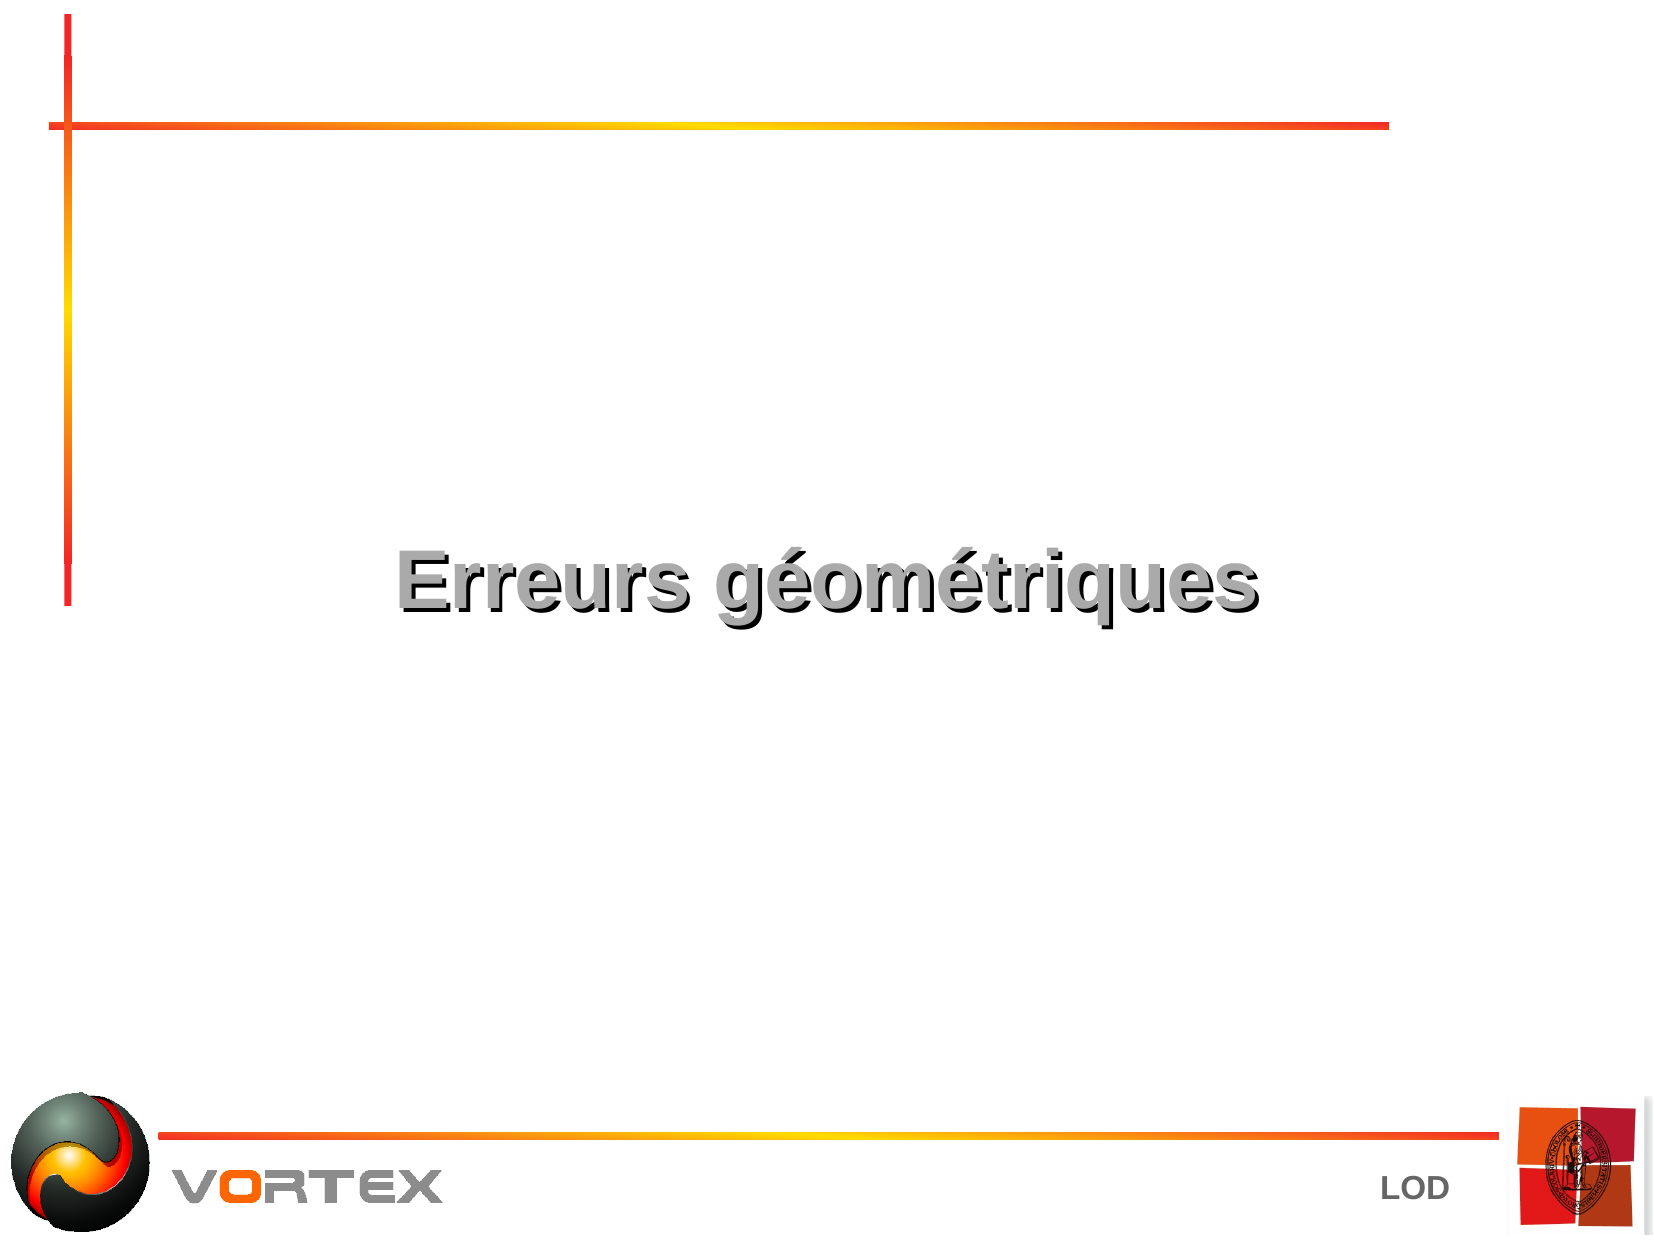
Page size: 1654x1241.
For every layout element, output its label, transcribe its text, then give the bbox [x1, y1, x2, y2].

title Erreurs géométriques [0, 519, 1654, 725]
picture [11, 1092, 443, 1232]
picture [1505, 1096, 1653, 1235]
